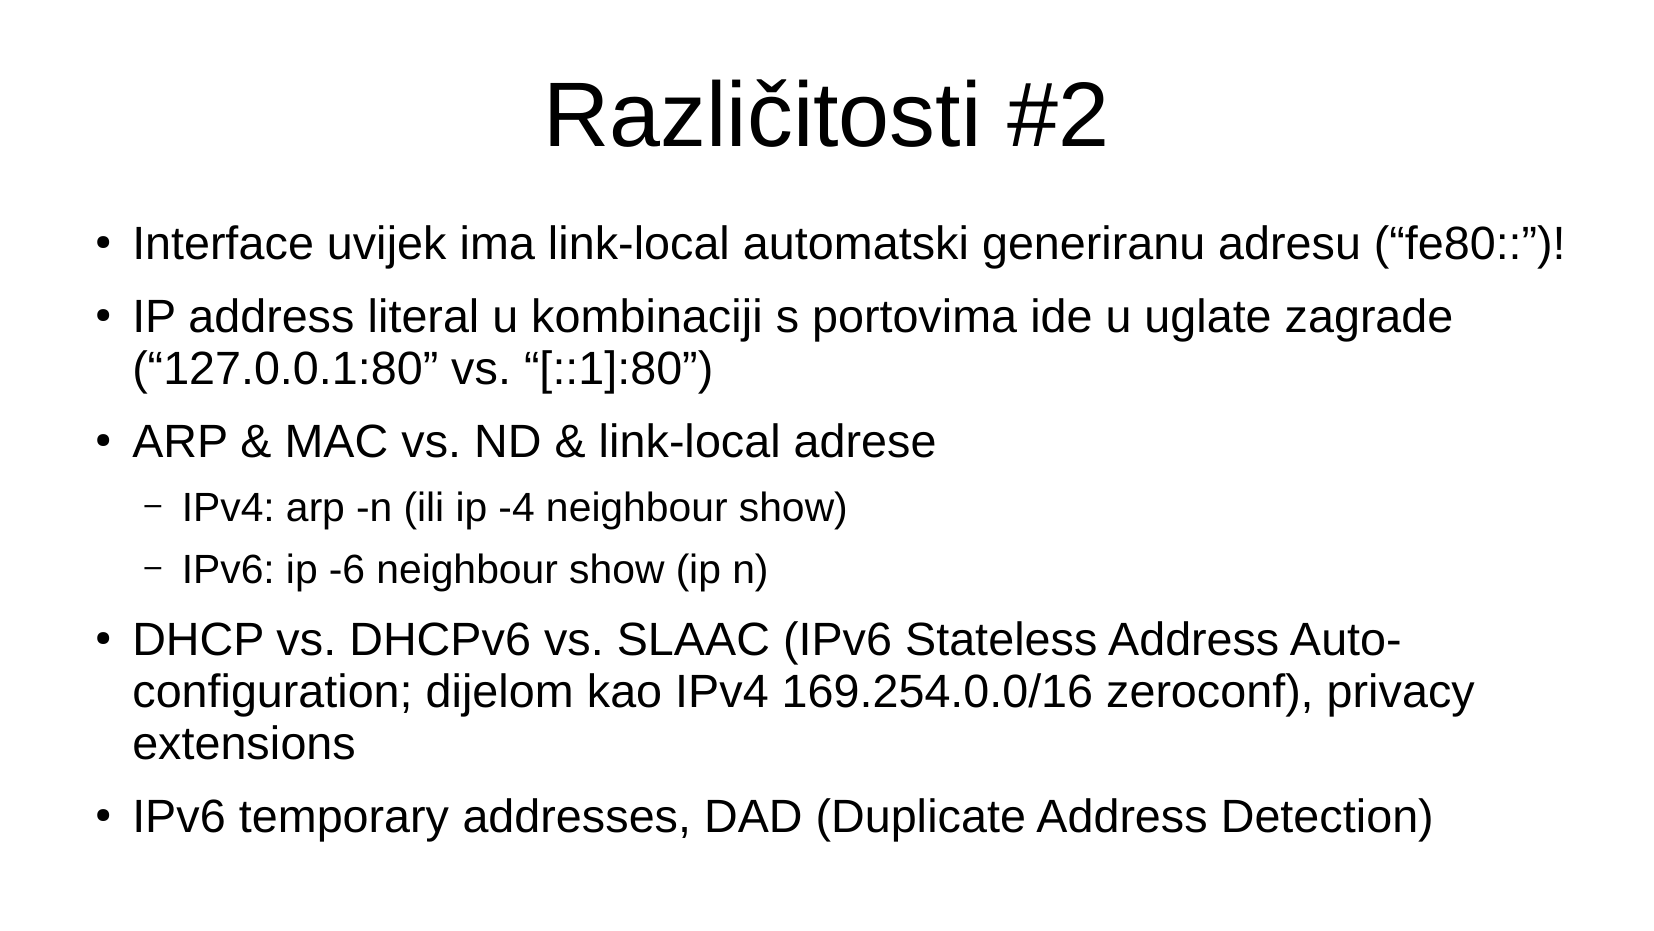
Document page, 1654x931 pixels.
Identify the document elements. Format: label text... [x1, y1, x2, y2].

title Različitosti #2 [82, 37, 1571, 193]
list Interface uvijek ima link-local automatski generiranu adresu (“fe80::”)! IP address literal u kombinaciji s portovima ide u uglate zagrade (“127.0.0.1:80” vs. “[::1]:80”) ARP & MAC vs. ND & link-local adrese IPv4: arp -n (ili ip -4 neighbour show) IPv6: ip -6 neighbour show (ip n) DHCP vs. DHCPv6 vs. SLAAC (IPv6 Stateless Address Auto-configuration; dijelom kao IPv4 169.254.0.0/16 zeroconf), privacy extensions IPv6 temporary addresses, DAD (Duplicate Address Detection) [82, 217, 1571, 857]
